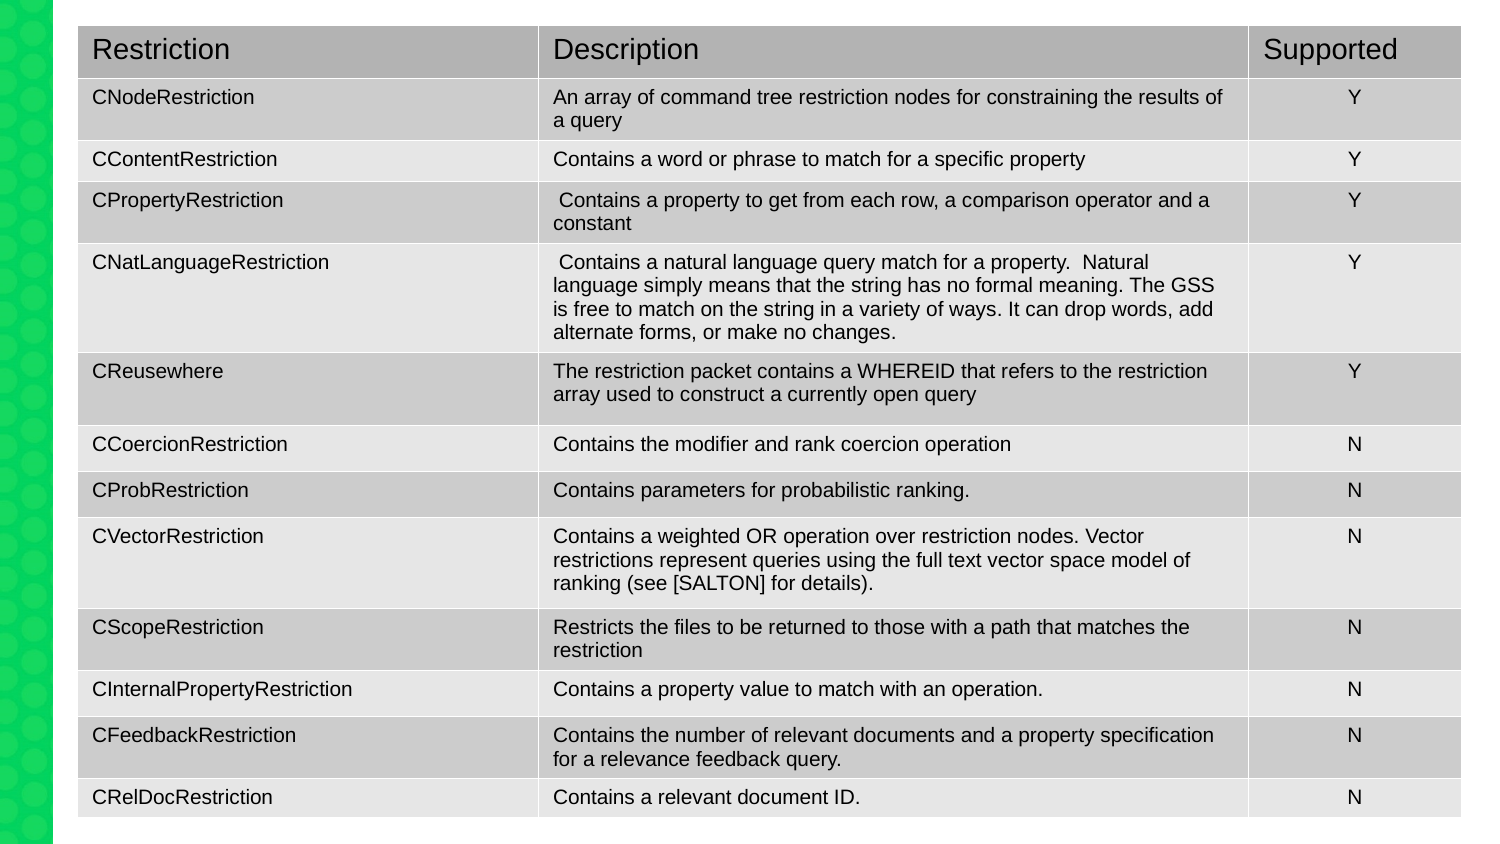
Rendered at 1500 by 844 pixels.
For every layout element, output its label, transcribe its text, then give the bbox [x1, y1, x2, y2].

table_cell CFeedbackRestriction [78, 717, 538, 778]
table_cell N [1249, 717, 1461, 778]
table_cell CRelDocRestriction [78, 779, 538, 817]
table_cell CCoercionRestriction [78, 426, 538, 471]
table_cell Contains the number of relevant documents and a property specification for a relevance feedback query. [539, 717, 1248, 778]
table_cell N [1249, 472, 1461, 517]
table_cell Y [1249, 353, 1461, 425]
table_header Supported [1249, 26, 1461, 78]
table_cell Contains a natural language query match for a property. Natural language simply means that the string has no formal meaning. The GSS is free to match on the string in a variety of ways. It can drop words, add alternate forms, or make no changes. [539, 244, 1248, 352]
table_cell Y [1249, 79, 1461, 140]
table_cell N [1249, 779, 1461, 817]
table_cell Y [1249, 244, 1461, 352]
table_cell CVectorRestriction [78, 518, 538, 608]
table_header Description [539, 26, 1248, 78]
table_cell CNatLanguageRestriction [78, 244, 538, 352]
table_cell Contains parameters for probabilistic ranking. [539, 472, 1248, 517]
table_cell An array of command tree restriction nodes for constraining the results of a query [539, 79, 1248, 140]
table_cell CPropertyRestriction [78, 182, 538, 243]
picture [0, 0, 61, 844]
table_cell Contains the modifier and rank coercion operation [539, 426, 1248, 471]
table_cell Y [1249, 141, 1461, 181]
table_header Restriction [78, 26, 538, 78]
table_cell CReusewhere [78, 353, 538, 425]
table_cell Contains a weighted OR operation over restriction nodes. Vector restrictions represent queries using the full text vector space model of ranking (see [SALTON] for details). [539, 518, 1248, 608]
table_cell The restriction packet contains a WHEREID that refers to the restriction array used to construct a currently open query [539, 353, 1248, 425]
table_cell CInternalPropertyRestriction [78, 671, 538, 716]
table_cell Y [1249, 182, 1461, 243]
table_cell CContentRestriction [78, 141, 538, 181]
table_cell Contains a word or phrase to match for a specific property [539, 141, 1248, 181]
table_cell N [1249, 518, 1461, 608]
table_cell CProbRestriction [78, 472, 538, 517]
table_cell N [1249, 609, 1461, 670]
table_cell N [1249, 426, 1461, 471]
table_cell CScopeRestriction [78, 609, 538, 670]
table_cell Contains a relevant document ID. [539, 779, 1248, 817]
table_cell N [1249, 671, 1461, 716]
table_cell Contains a property to get from each row, a comparison operator and a constant [539, 182, 1248, 243]
table_cell Contains a property value to match with an operation. [539, 671, 1248, 716]
table_cell Restricts the files to be returned to those with a path that matches the restriction [539, 609, 1248, 670]
table_cell CNodeRestriction [78, 79, 538, 140]
